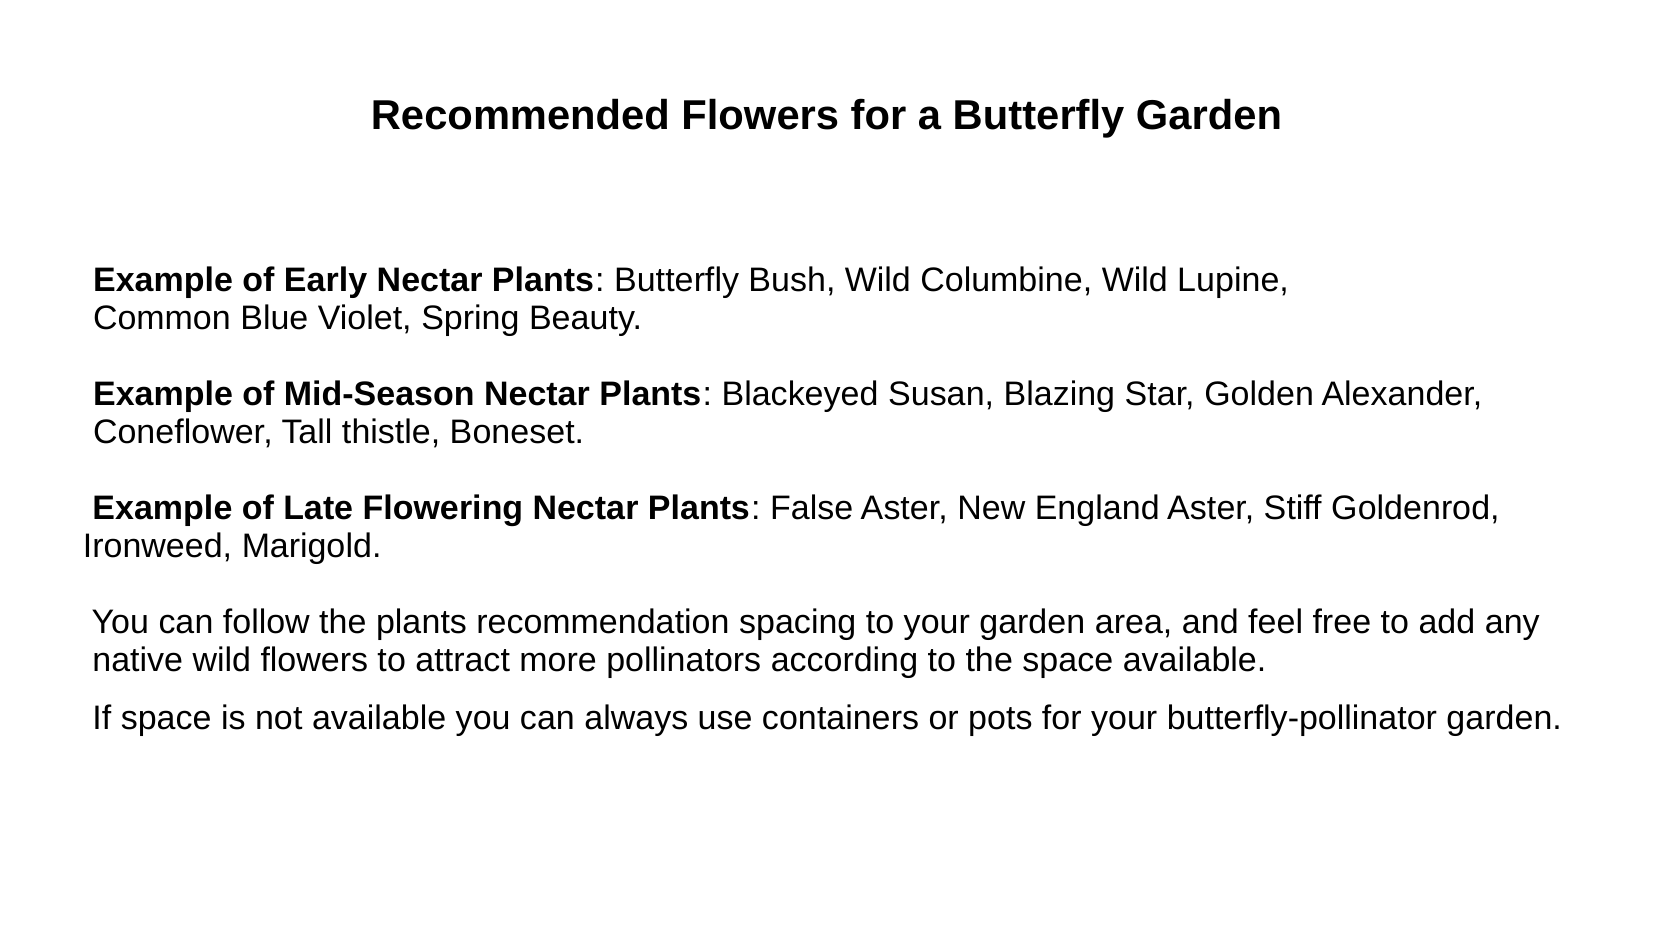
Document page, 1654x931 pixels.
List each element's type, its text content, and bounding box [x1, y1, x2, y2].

list Example of Early Nectar Plants: Butterfly Bush, Wild Columbine, Wild Lupine, Common Blue Violet, Spring Beauty. Example of Mid-Season Nectar Plants: Blackeyed Susan, Blazing Star, Golden Alexander, Coneflower, Tall thistle, Boneset. Example of Late Flowering Nectar Plants: False Aster, New England Aster, Stiff Goldenrod, Ironweed, Marigold. You can follow the plants recommendation spacing to your garden area, and feel free to add any native wild flowers to attract more pollinators according to the space available. If space is not available you can always use containers or pots for your butterfly-pollinator garden. [45, 210, 1571, 750]
title Recommended Flowers for a Butterfly Garden [82, 12, 1571, 210]
